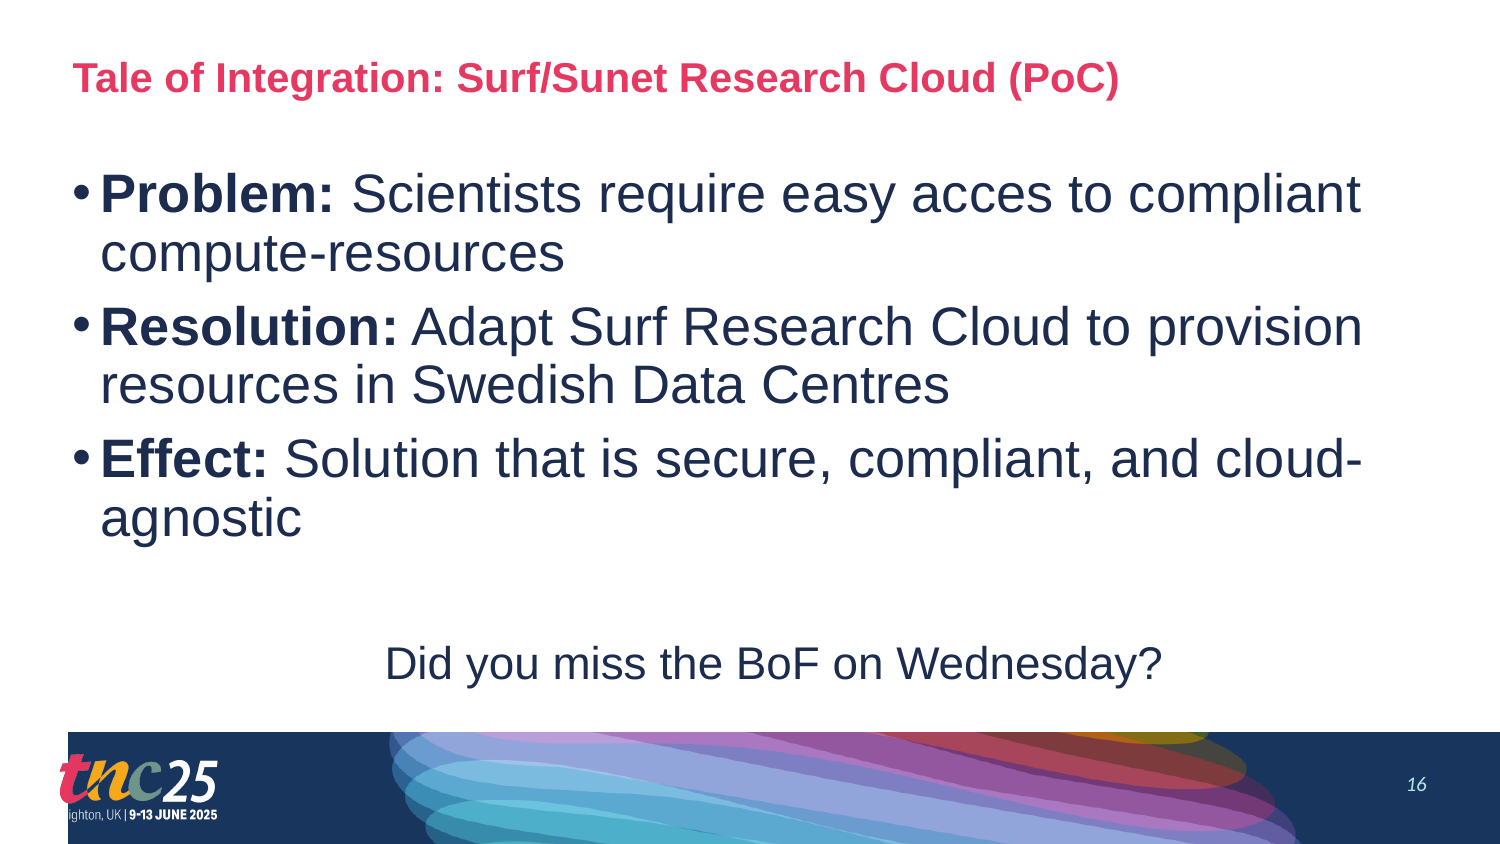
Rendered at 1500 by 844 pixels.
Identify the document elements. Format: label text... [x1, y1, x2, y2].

list Problem: Scientists require easy acces to compliant compute-resources Resolution: Adapt Surf Research Cloud to provision resources in Swedish Data Centres Effect: Solution that is secure, compliant, and cloud-agnostic Did you miss the BoF on Wednesday? [57, 158, 1463, 709]
picture [57, 754, 218, 824]
picture [344, 732, 1500, 844]
title Tale of Integration: Surf/Sunet Research Cloud (PoC) [57, 21, 1442, 136]
